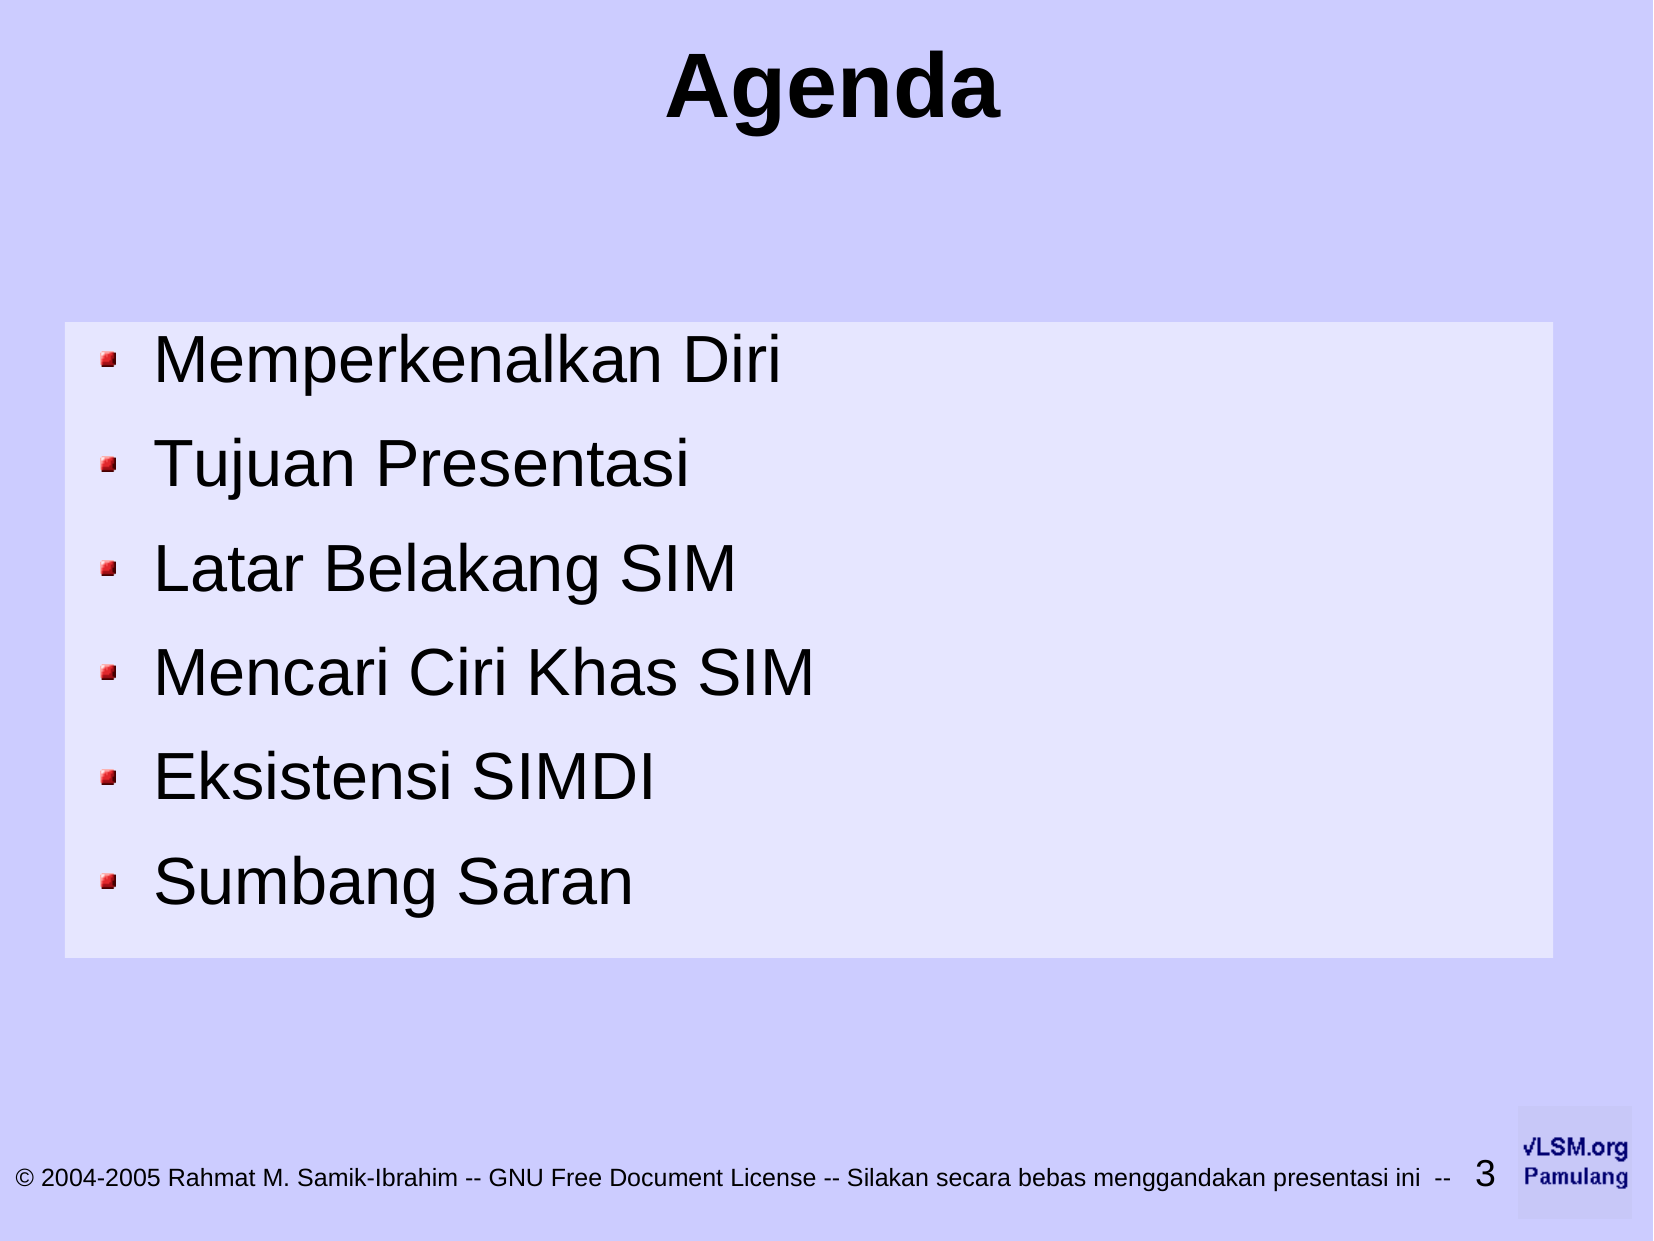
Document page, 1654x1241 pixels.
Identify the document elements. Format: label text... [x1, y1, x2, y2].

picture [1518, 1106, 1632, 1219]
list Memperkenalkan Diri Tujuan Presentasi Latar Belakang SIM Mencari Ciri Khas SIM Eksistensi SIMDI Sumbang Saran [64, 322, 1554, 958]
title Agenda [40, 31, 1625, 142]
